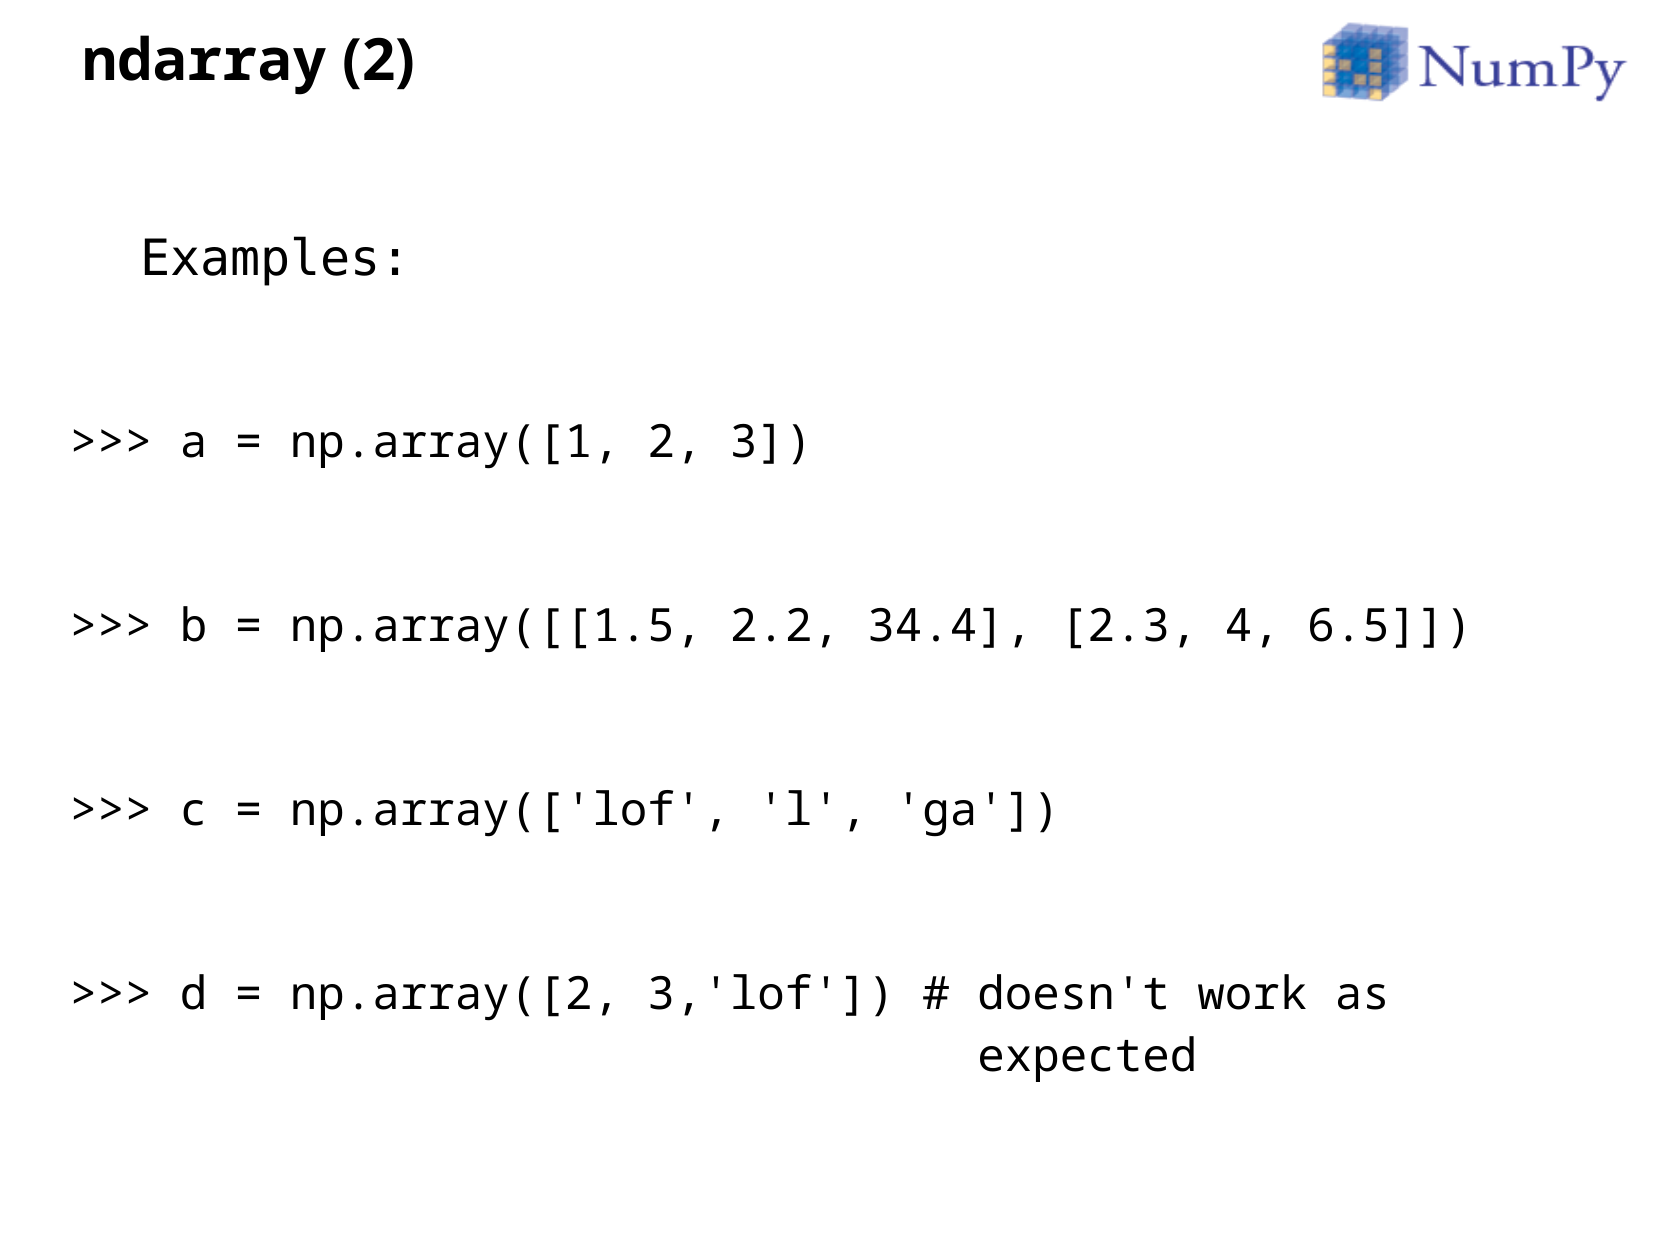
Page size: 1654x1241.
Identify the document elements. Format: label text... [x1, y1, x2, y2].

list Examples: >>> a = np.array([1, 2, 3]) >>> b = np.array([[1.5, 2.2, 34.4], [2.3, 4, 6.5]]) >>> c = np.array(['lof', 'l', 'ga']) >>> d = np.array([2, 3,'lof']) # doesn't work as expected [70, 228, 1613, 1129]
picture [1302, 13, 1635, 113]
title ndarray (2) [82, 3, 1571, 113]
